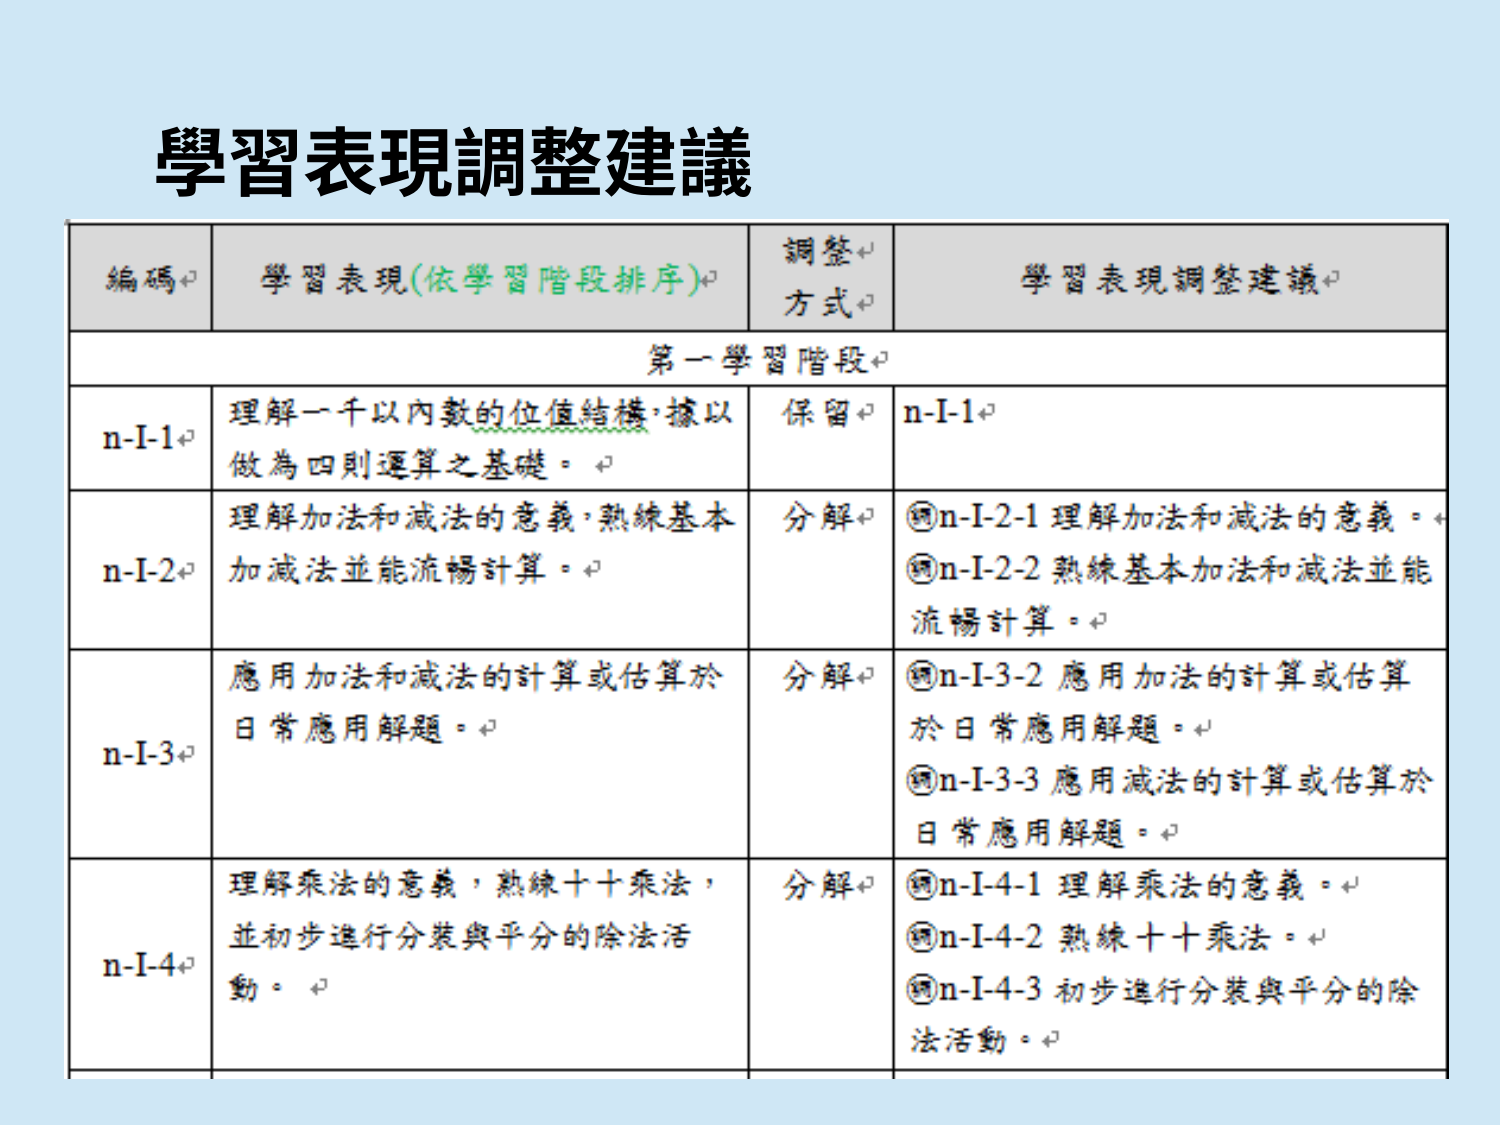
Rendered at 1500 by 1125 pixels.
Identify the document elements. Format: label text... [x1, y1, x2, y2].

picture [64, 219, 1449, 1080]
text_box 學習表現調整建議 [138, 108, 769, 214]
